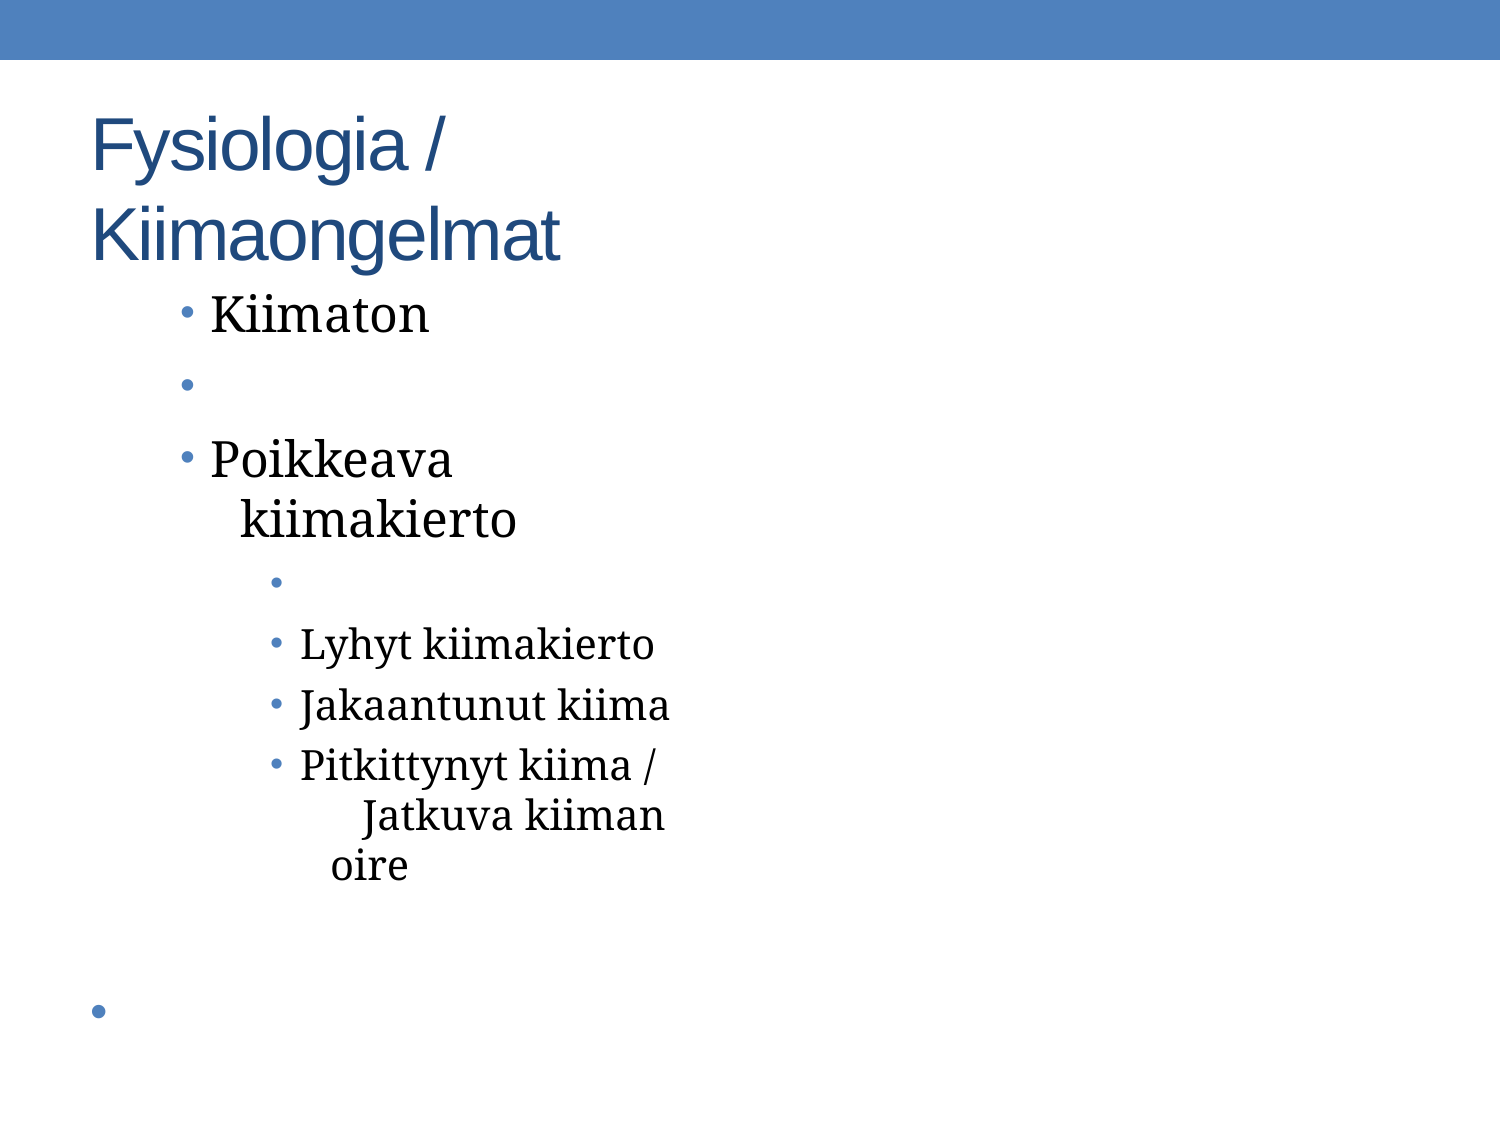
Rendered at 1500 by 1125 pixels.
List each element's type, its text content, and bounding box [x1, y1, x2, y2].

title Fysiologia / Kiimaongelmat [75, 87, 1426, 251]
list Kiimaton Poikkeava kiimakierto Lyhyt kiimakierto Jakaantunut kiima Pitkittynyt kiima / Jatkuva kiiman oire [75, 274, 738, 1049]
